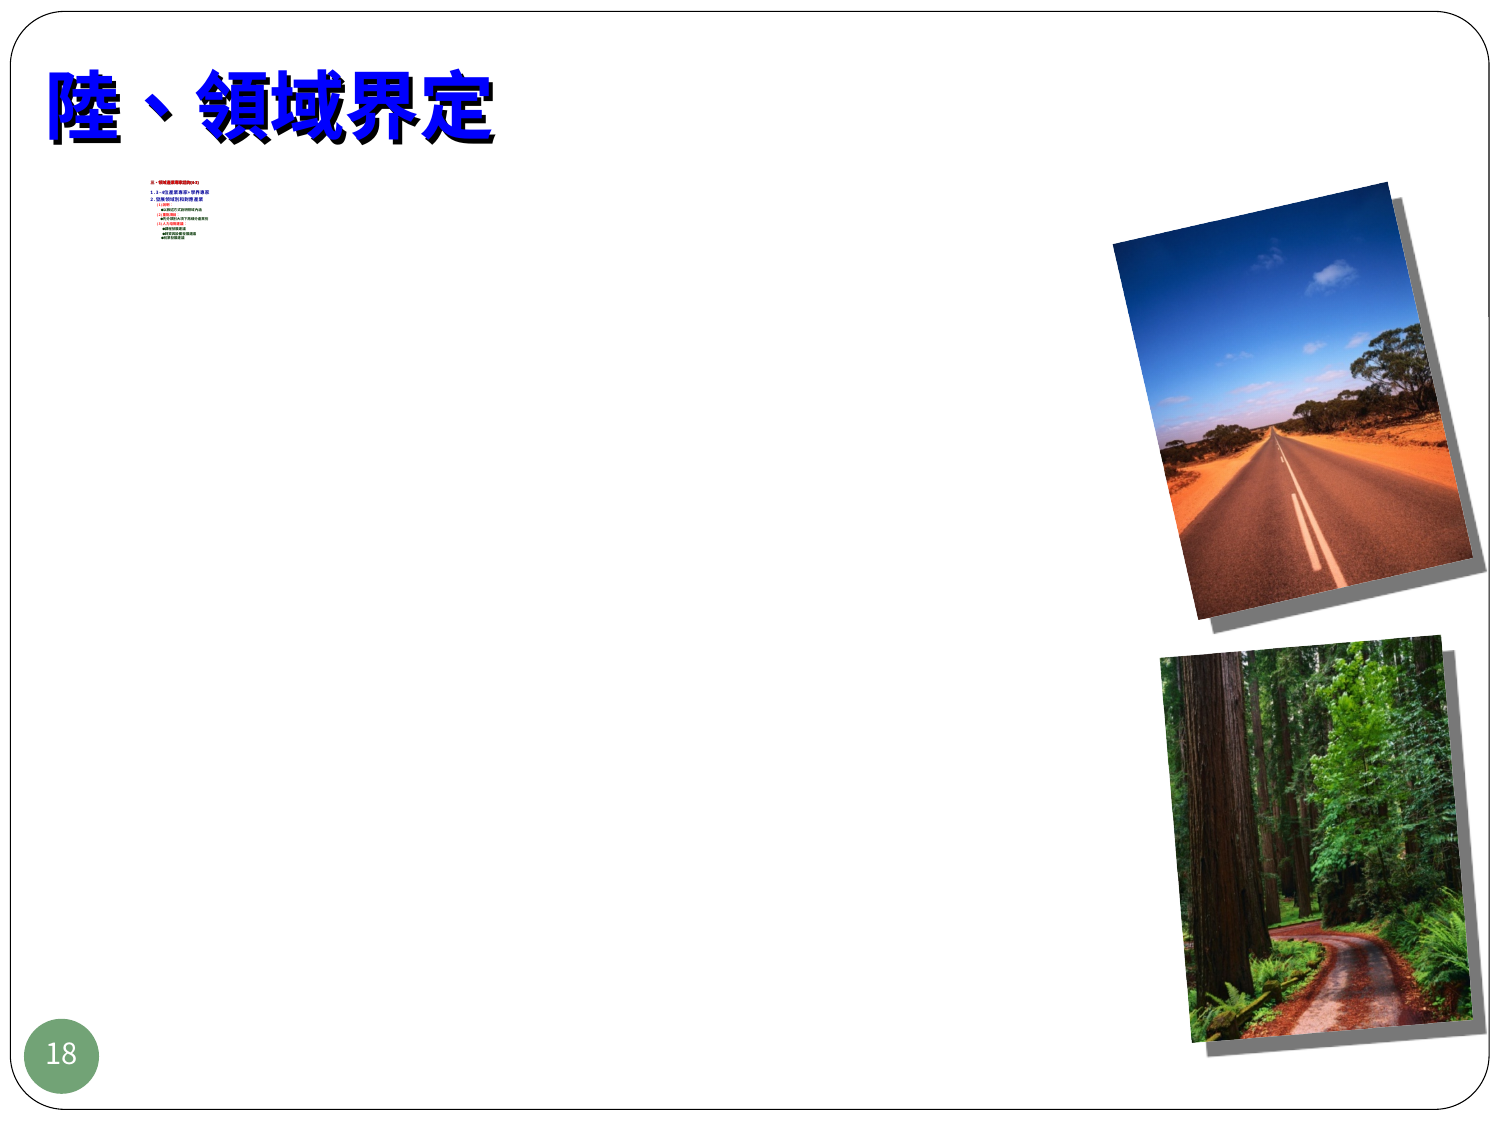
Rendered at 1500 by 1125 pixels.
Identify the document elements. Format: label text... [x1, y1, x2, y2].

text_box 三、領域產業專家諮詢(4-3) 1.3-4位產業專家+學界專家 2.發展領域別和對應產業 (1)說明： ●以敘述方式說明領域內涵 (2)重點項目： ●先分類別大項下再細分產業別 (3)人力培育建議： ●課程發展建議 ●師資與設備發展建議 ●就業發展建議 [135, 172, 1197, 279]
picture [1159, 634, 1473, 1044]
picture [1120, 181, 1473, 620]
text_box <編號> [23, 1018, 100, 1094]
text_box 陸、領域界定 [29, 0, 1353, 165]
